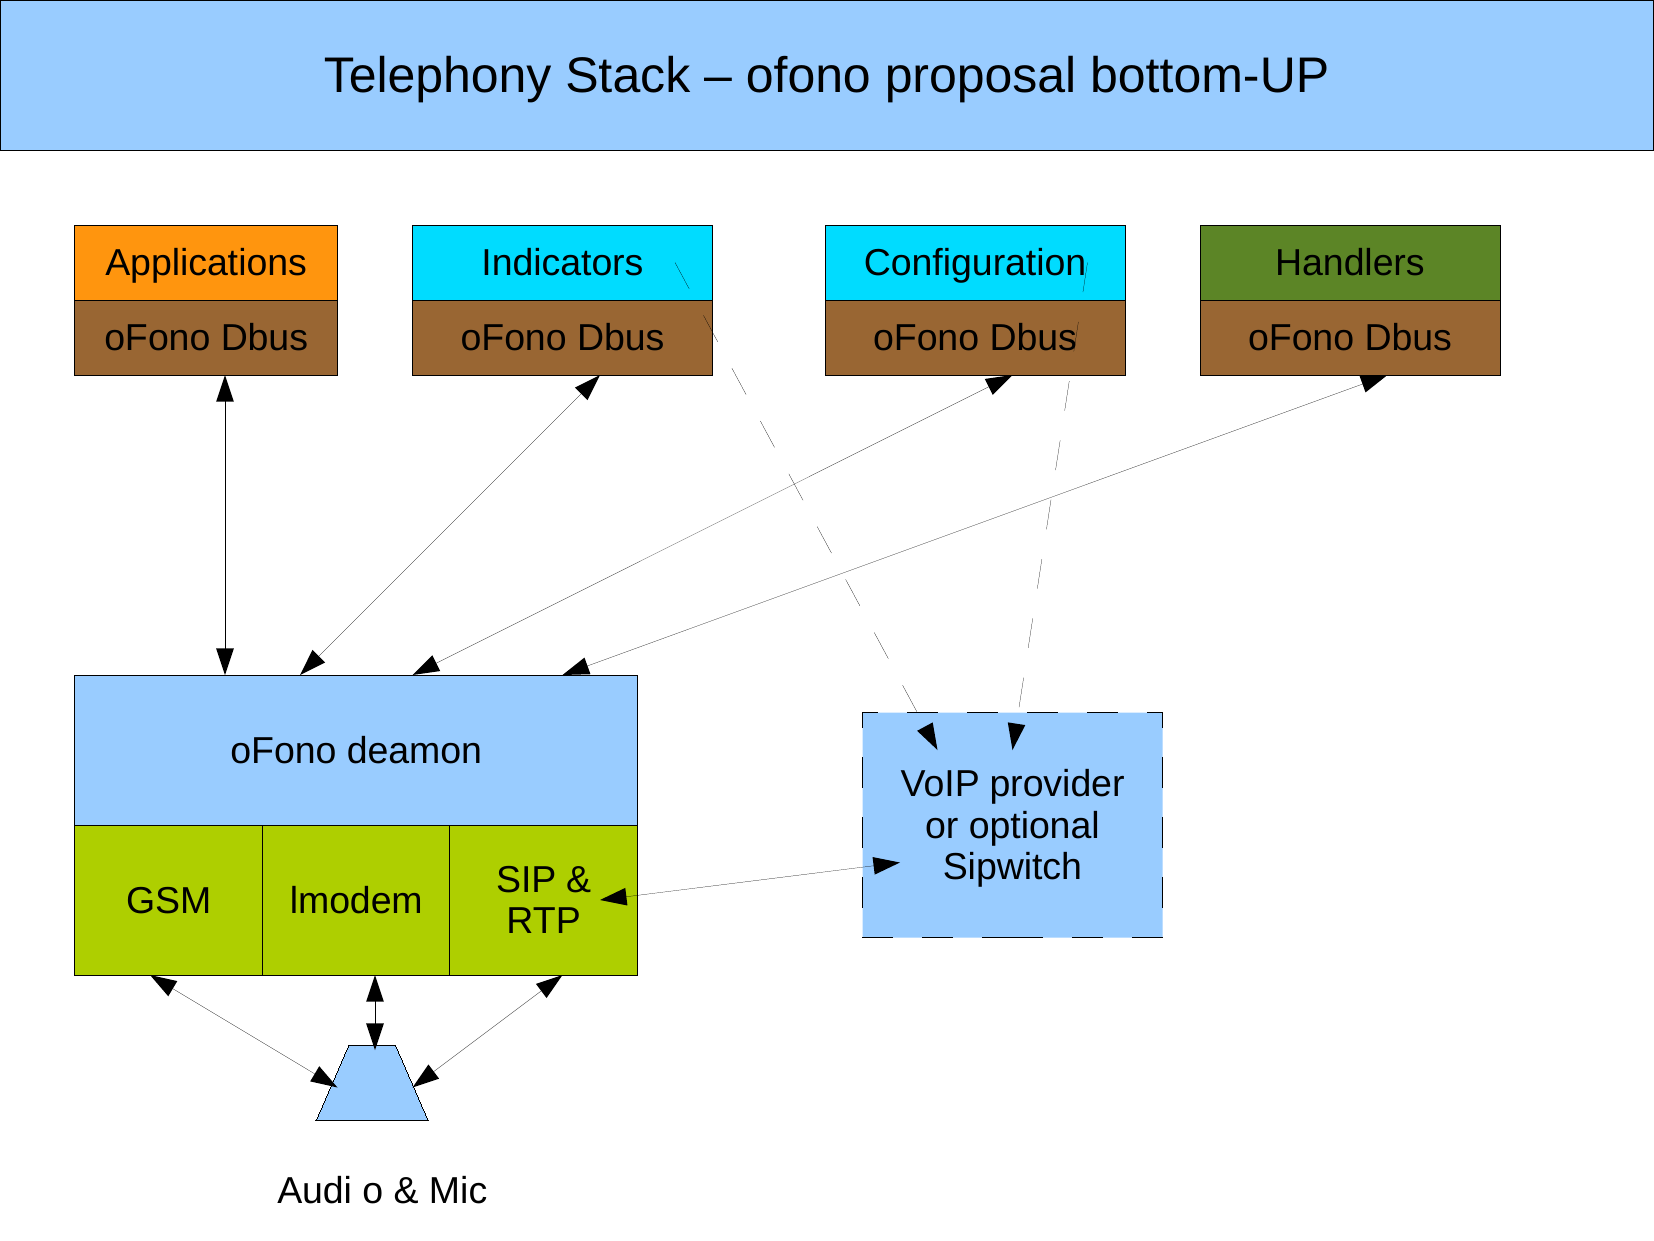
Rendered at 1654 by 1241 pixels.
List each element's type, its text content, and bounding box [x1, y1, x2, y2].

text_box VoIP provider or optional Sipwitch [862, 712, 1163, 938]
text_box Telephony Stack – ofono proposal bottom-UP [0, 0, 1654, 151]
text_box Handlers [1200, 225, 1501, 300]
text_box oFono Dbus [1200, 300, 1501, 376]
text_box SIP & RTP [449, 825, 638, 976]
text_box GSM [74, 825, 262, 976]
text_box Audi o & Mic [262, 1162, 503, 1241]
text_box oFono Dbus [74, 300, 338, 376]
text_box Applications [74, 225, 338, 300]
text_box Configuration [825, 225, 1126, 300]
text_box lmodem [262, 825, 449, 976]
text_box oFono deamon [74, 675, 638, 825]
text_box [315, 1045, 429, 1121]
text_box Indicators [412, 225, 713, 300]
text_box oFono Dbus [412, 300, 713, 376]
text_box oFono Dbus [825, 300, 1126, 376]
